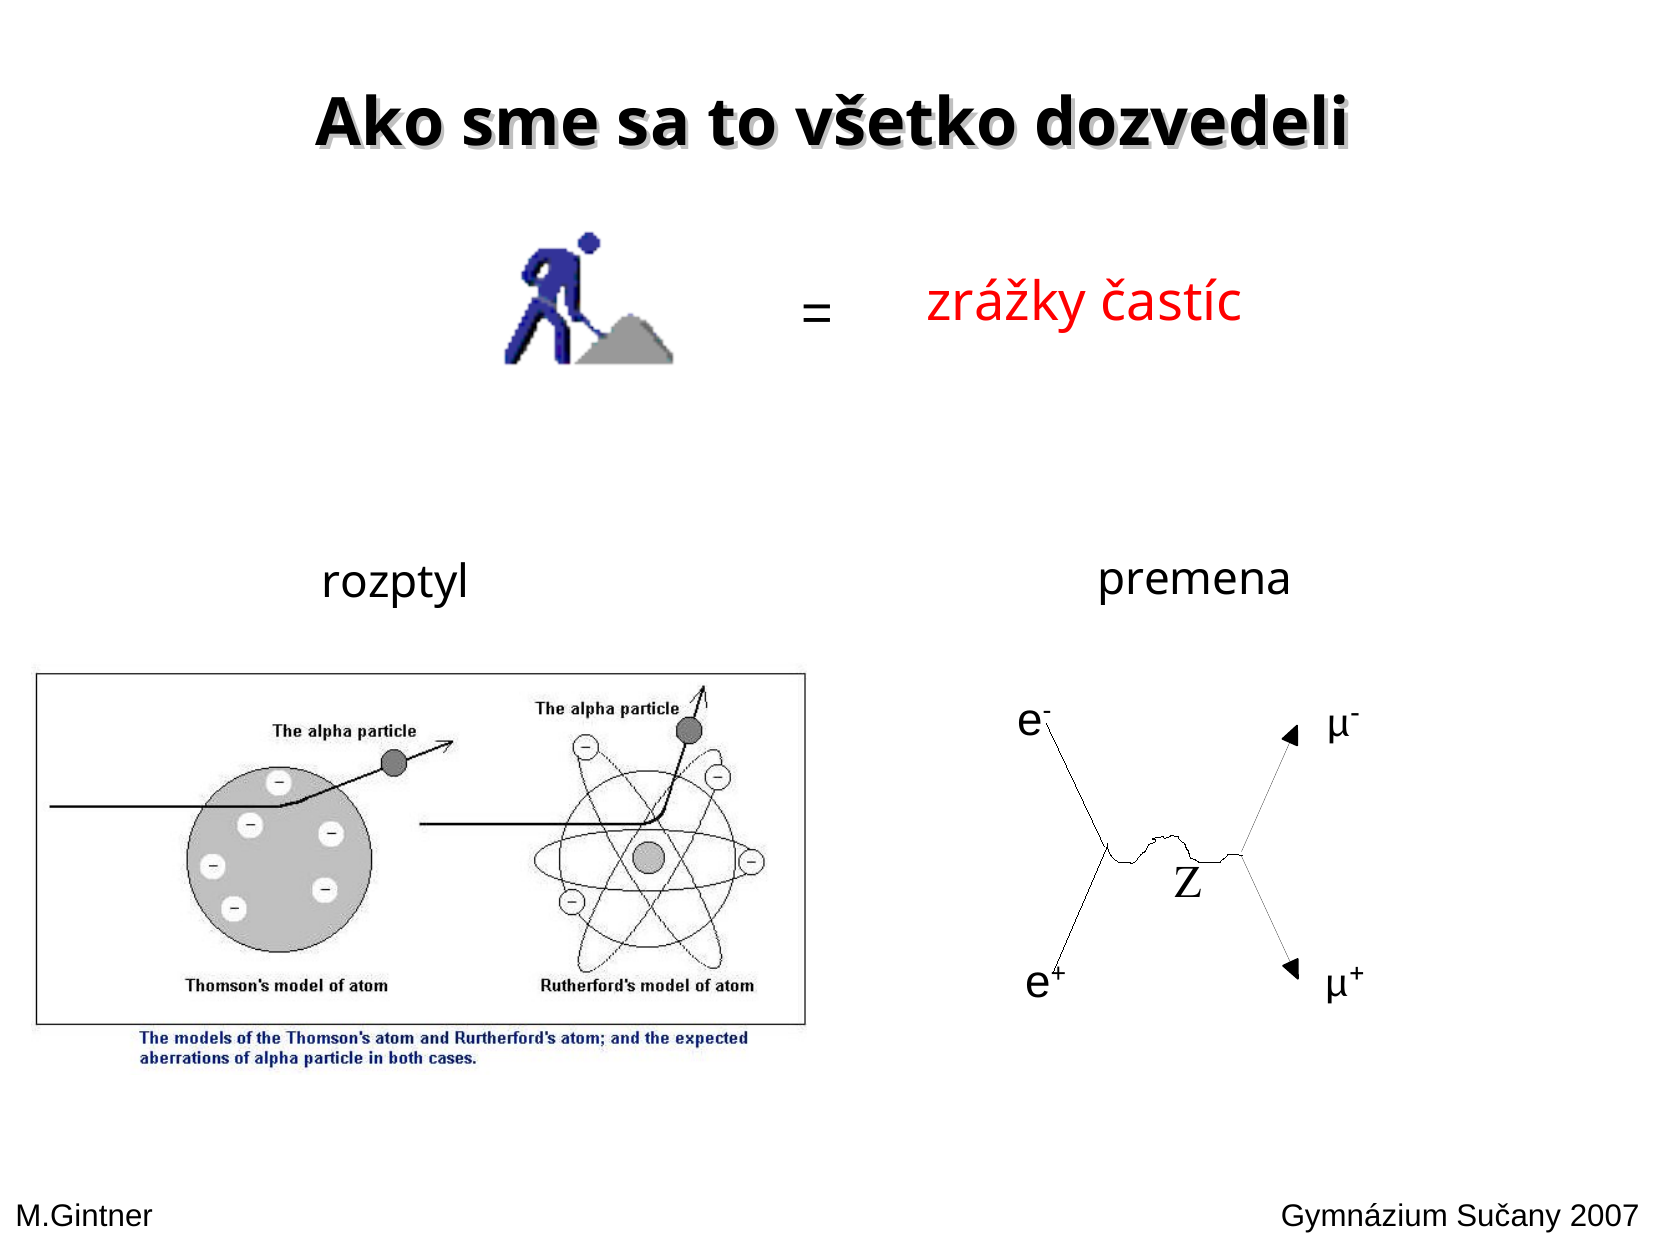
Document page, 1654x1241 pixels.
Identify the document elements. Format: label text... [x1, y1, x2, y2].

text_box Ako sme sa to všetko dozvedeli [300, 66, 1353, 175]
text_box e+ [1010, 948, 1081, 1021]
picture [479, 220, 698, 383]
text_box Gymnázium Sučany 2007 [1266, 1191, 1654, 1241]
text_box M.Gintner [0, 1191, 169, 1241]
text_box premena [1082, 538, 1292, 617]
text_box zrážky častíc [911, 254, 1283, 346]
text_box = [787, 274, 849, 351]
text_box + [1309, 955, 1383, 1028]
text_box Z [1158, 858, 1217, 934]
text_box - [1311, 695, 1378, 769]
text_box e- [1002, 686, 1067, 759]
picture [31, 662, 807, 1075]
text_box rozptyl [306, 541, 490, 620]
